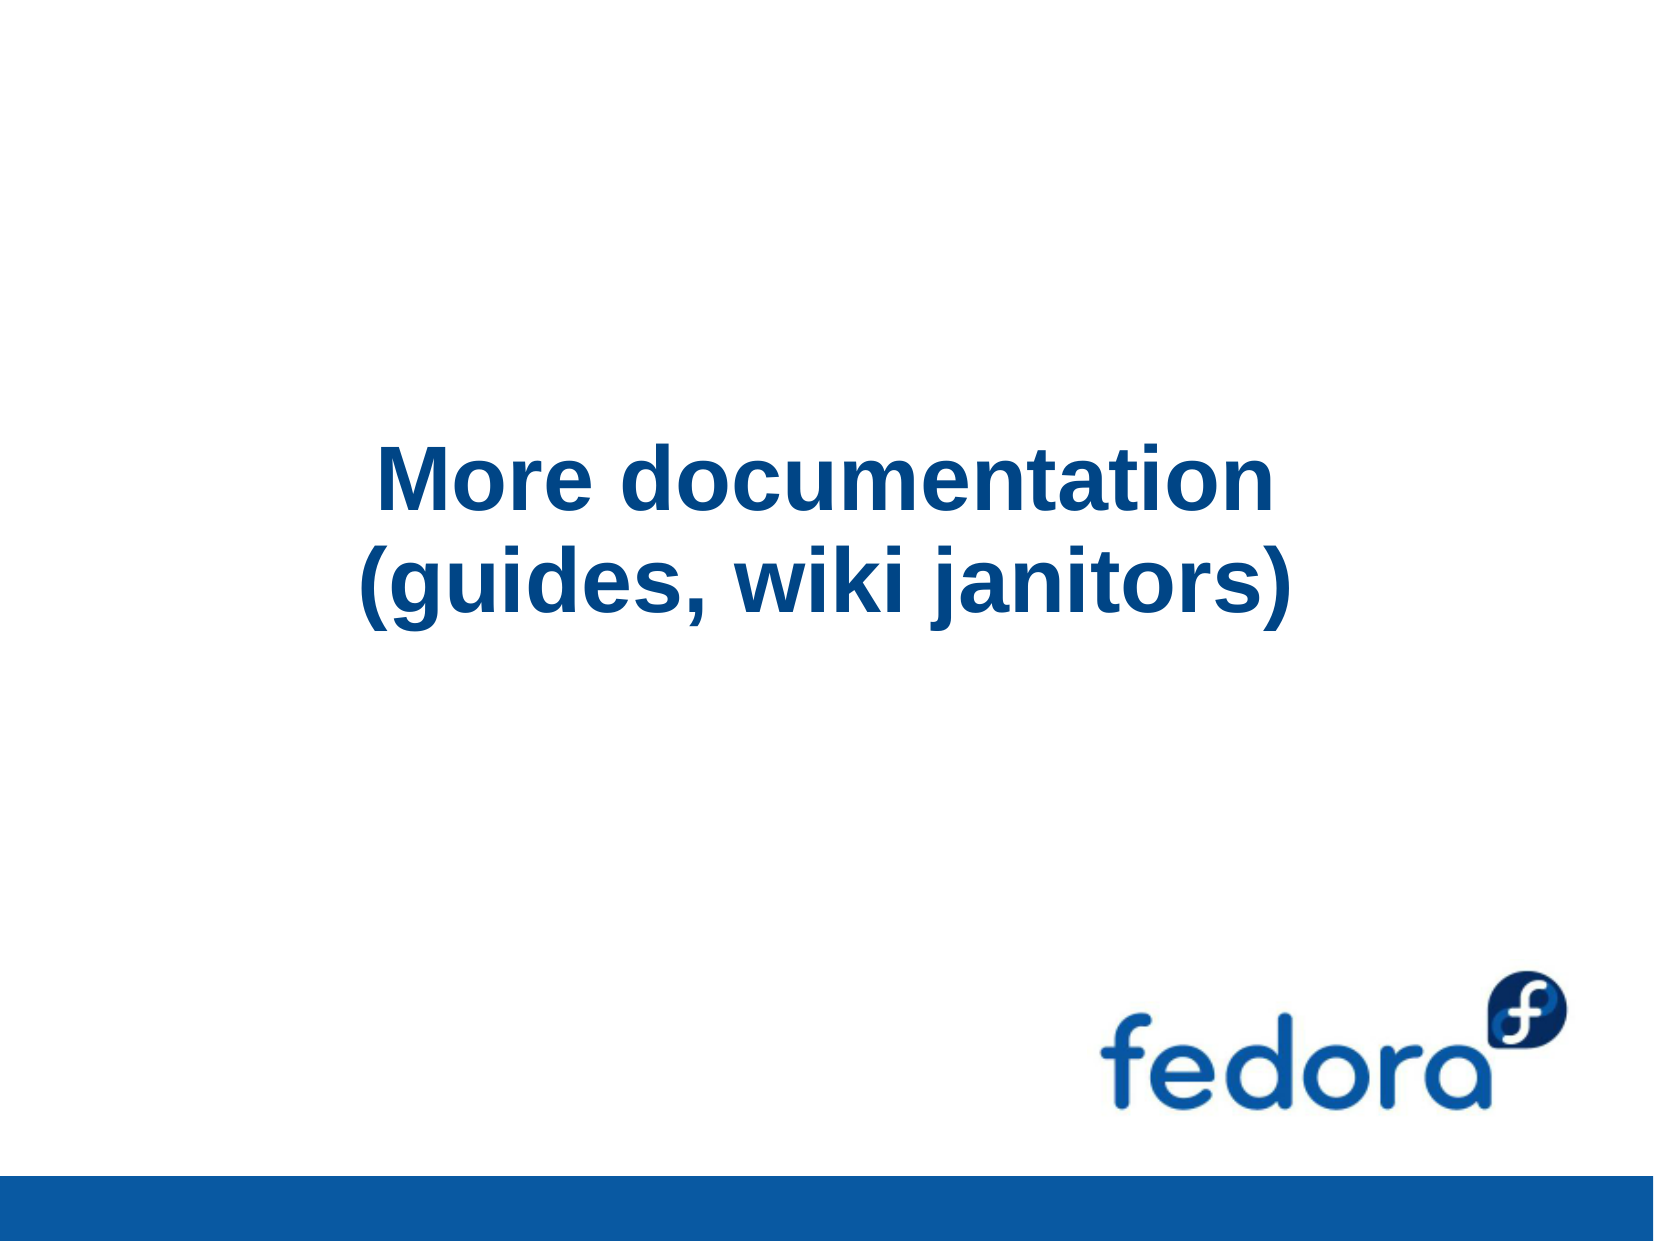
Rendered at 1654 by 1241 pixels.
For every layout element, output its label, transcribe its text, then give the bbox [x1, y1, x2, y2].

picture [0, 1176, 1654, 1241]
subtitle More documentation (guides, wiki janitors) [82, 56, 1571, 1102]
picture [1087, 959, 1576, 1125]
